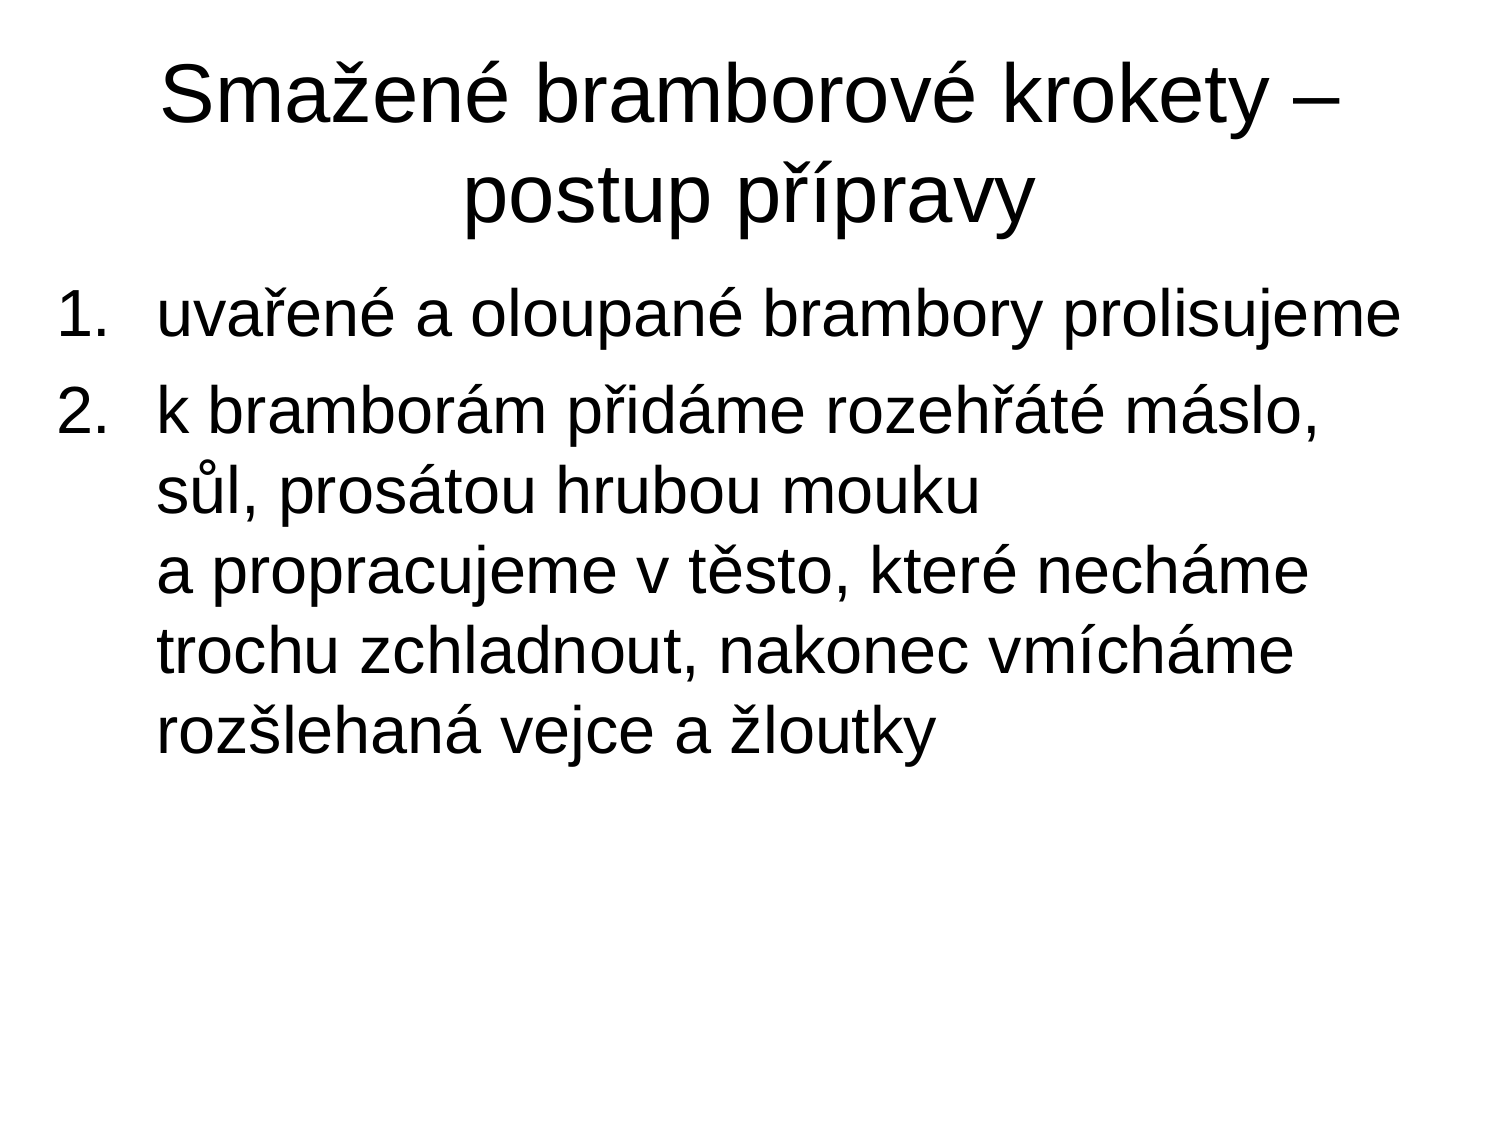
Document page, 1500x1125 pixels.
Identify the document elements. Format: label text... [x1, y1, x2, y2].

title Smažené bramborové krokety – postup přípravy [75, 31, 1426, 247]
list 1. uvařené a oloupané brambory prolisujeme 2. k bramborám přidáme rozehřáté máslo, sůl, prosátou hrubou mouku a propracujeme v těsto, které necháme trochu zchladnout, nakonec vmícháme rozšlehaná vejce a žloutky [41, 262, 1425, 1006]
